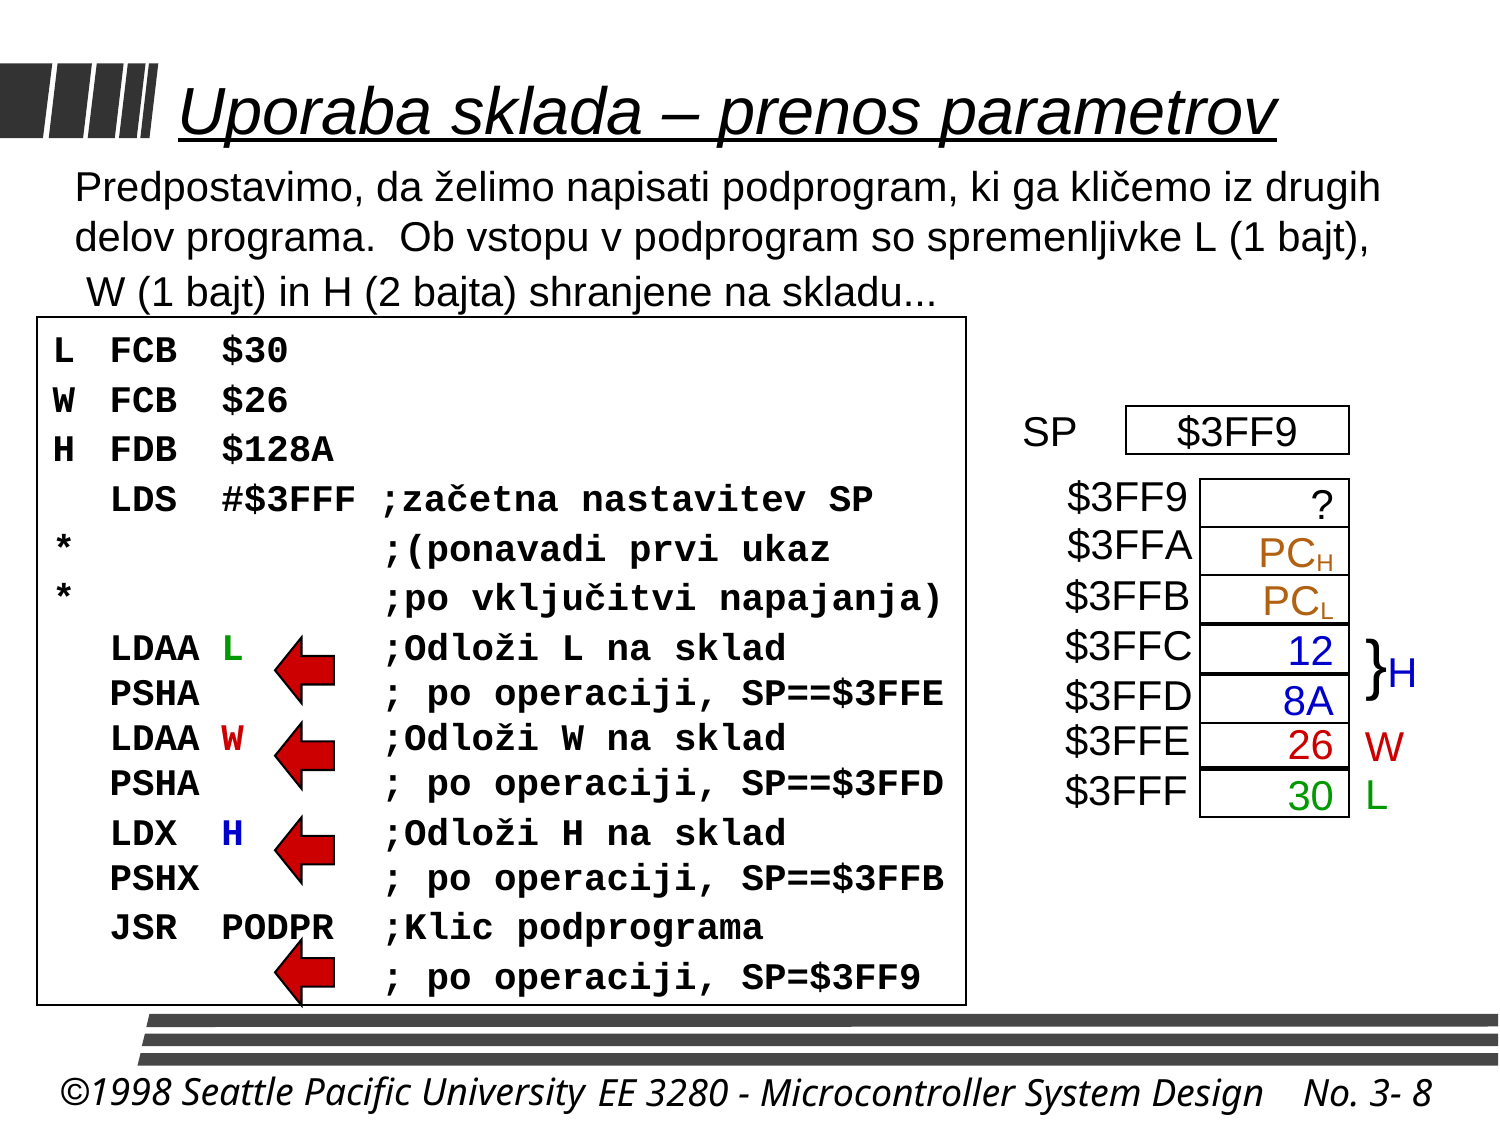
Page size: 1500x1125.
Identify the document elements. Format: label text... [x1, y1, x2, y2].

text_box PCH [1200, 527, 1349, 574]
text_box L [1350, 778, 1404, 826]
text_box 26 [1200, 723, 1349, 768]
text_box 12 [1200, 624, 1349, 673]
text_box $3FFA [1052, 528, 1200, 576]
text_box W [1350, 712, 1420, 778]
text_box ? [1204, 479, 1349, 527]
text_box $3FFD [1169, 684, 1186, 706]
text_box L FCB $30 W FCB $26 H FDB $128A LDS #$3FFF ;začetna nastavitev SP * ;(ponavadi prvi ukaz * ;po vključitvi napajanja) LDAA L ;Odloži L na sklad PSHA ; po operaciji, SP==$3FFE LDAA W ;Odloži W na sklad PSHA ; po operaciji, SP==$3FFD LDX H ;Odloži H na sklad PSHX ; po operaciji, SP==$3FFB JSR PODPR ;Klic podprograma ; po operaciji, SP=$3FF9 [37, 317, 967, 1005]
text_box [275, 722, 334, 789]
text_box Predpostavimo, da želimo napisati podprogram, ki ga kličemo iz drugih delov programa. Ob vstopu v podprogram so spremenljivke L (1 bajt), W (1 bajt) in H (2 bajta) shranjene na skladu... [59, 151, 1498, 323]
text_box $3FF9 [1052, 462, 1204, 528]
text_box $3FFB [1050, 561, 1200, 611]
text_box PCL [1200, 574, 1349, 623]
text_box 8A [1200, 674, 1349, 723]
text_box 30 [1200, 769, 1349, 818]
text_box $3FFD [1050, 661, 1208, 706]
text_box [275, 817, 334, 884]
text_box [275, 939, 334, 1006]
text_box }H [1350, 613, 1433, 709]
text_box $3FFC [1050, 611, 1208, 661]
text_box $3FFF [1050, 755, 1203, 822]
text_box SP [1007, 397, 1093, 463]
text_box $3FFE [1050, 706, 1200, 755]
text_box [275, 637, 334, 704]
title Uporaba sklada – prenos parametrov [162, 60, 1498, 151]
text_box $3FF9 [1126, 405, 1349, 454]
